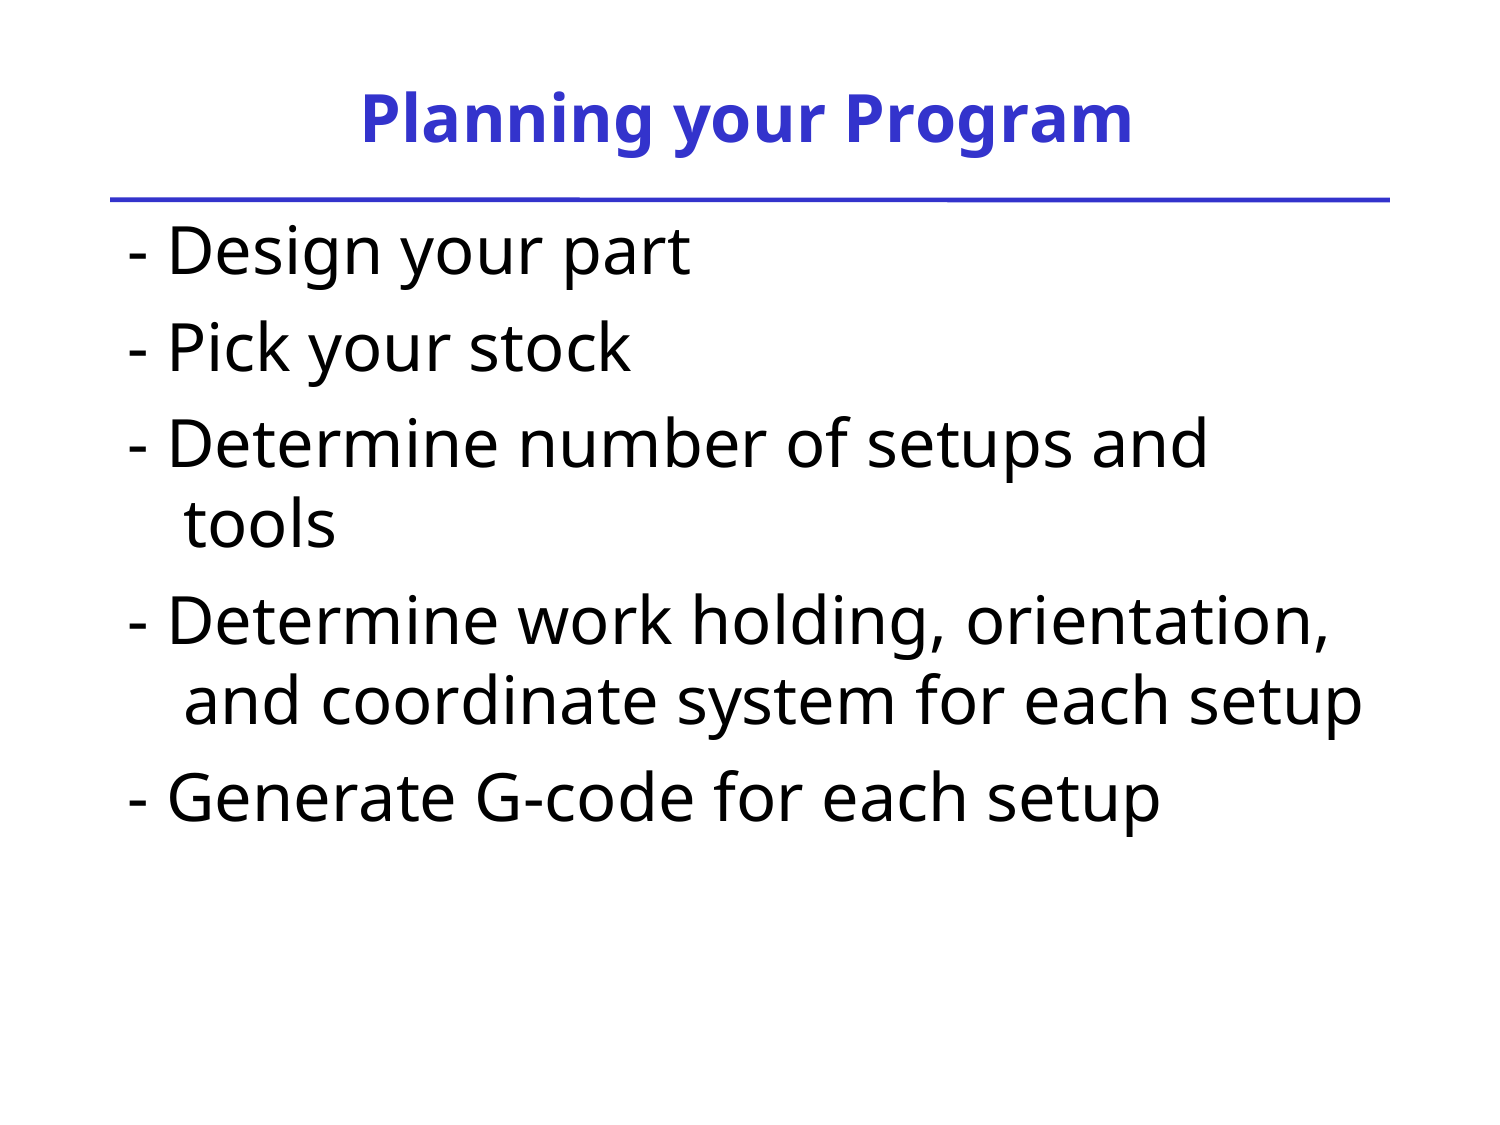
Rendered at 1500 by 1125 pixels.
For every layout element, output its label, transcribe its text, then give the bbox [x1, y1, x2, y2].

list - Design your part - Pick your stock - Determine number of setups and tools - Determine work holding, orientation, and coordinate system for each setup - Generate G-code for each setup [112, 199, 1384, 934]
title Planning your Program [112, 29, 1384, 199]
